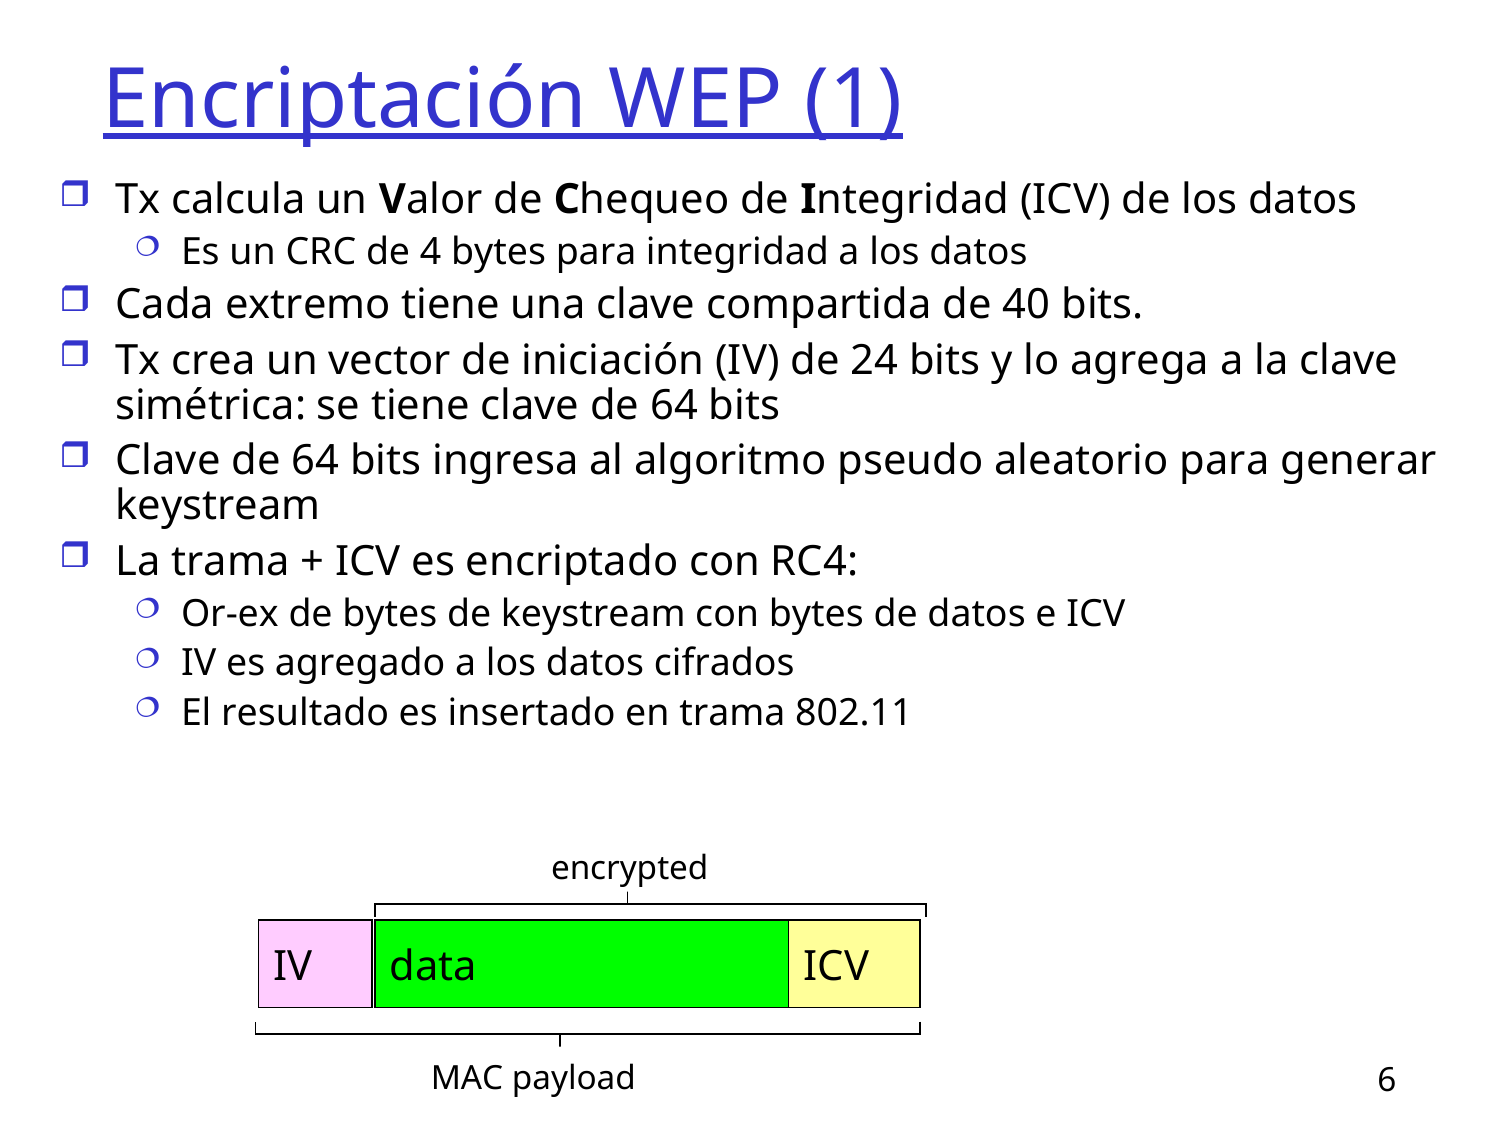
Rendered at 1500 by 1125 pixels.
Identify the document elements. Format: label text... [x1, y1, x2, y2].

text_box IV [258, 920, 372, 1008]
text_box ICV [788, 920, 921, 1008]
text_box data [374, 920, 788, 1008]
text_box encrypted [536, 838, 724, 895]
list Tx calcula un Valor de Chequeo de Integridad (ICV) de los datos Es un CRC de 4 bytes para integridad a los datos Cada extremo tiene una clave compartida de 40 bits. Tx crea un vector de iniciación (IV) de 24 bits y lo agrega a la clave simétrica: se tiene clave de 64 bits Clave de 64 bits ingresa al algoritmo pseudo aleatorio para generar keystream La trama + ICV es encriptado con RC4: Or-ex de bytes de keystream con bytes de datos e ICV IV es agregado a los datos cifrados El resultado es insertado en trama 802.11 [44, 170, 1458, 840]
text_box MAC payload [416, 1048, 652, 1105]
title Encriptación WEP (1) [87, 0, 1363, 170]
